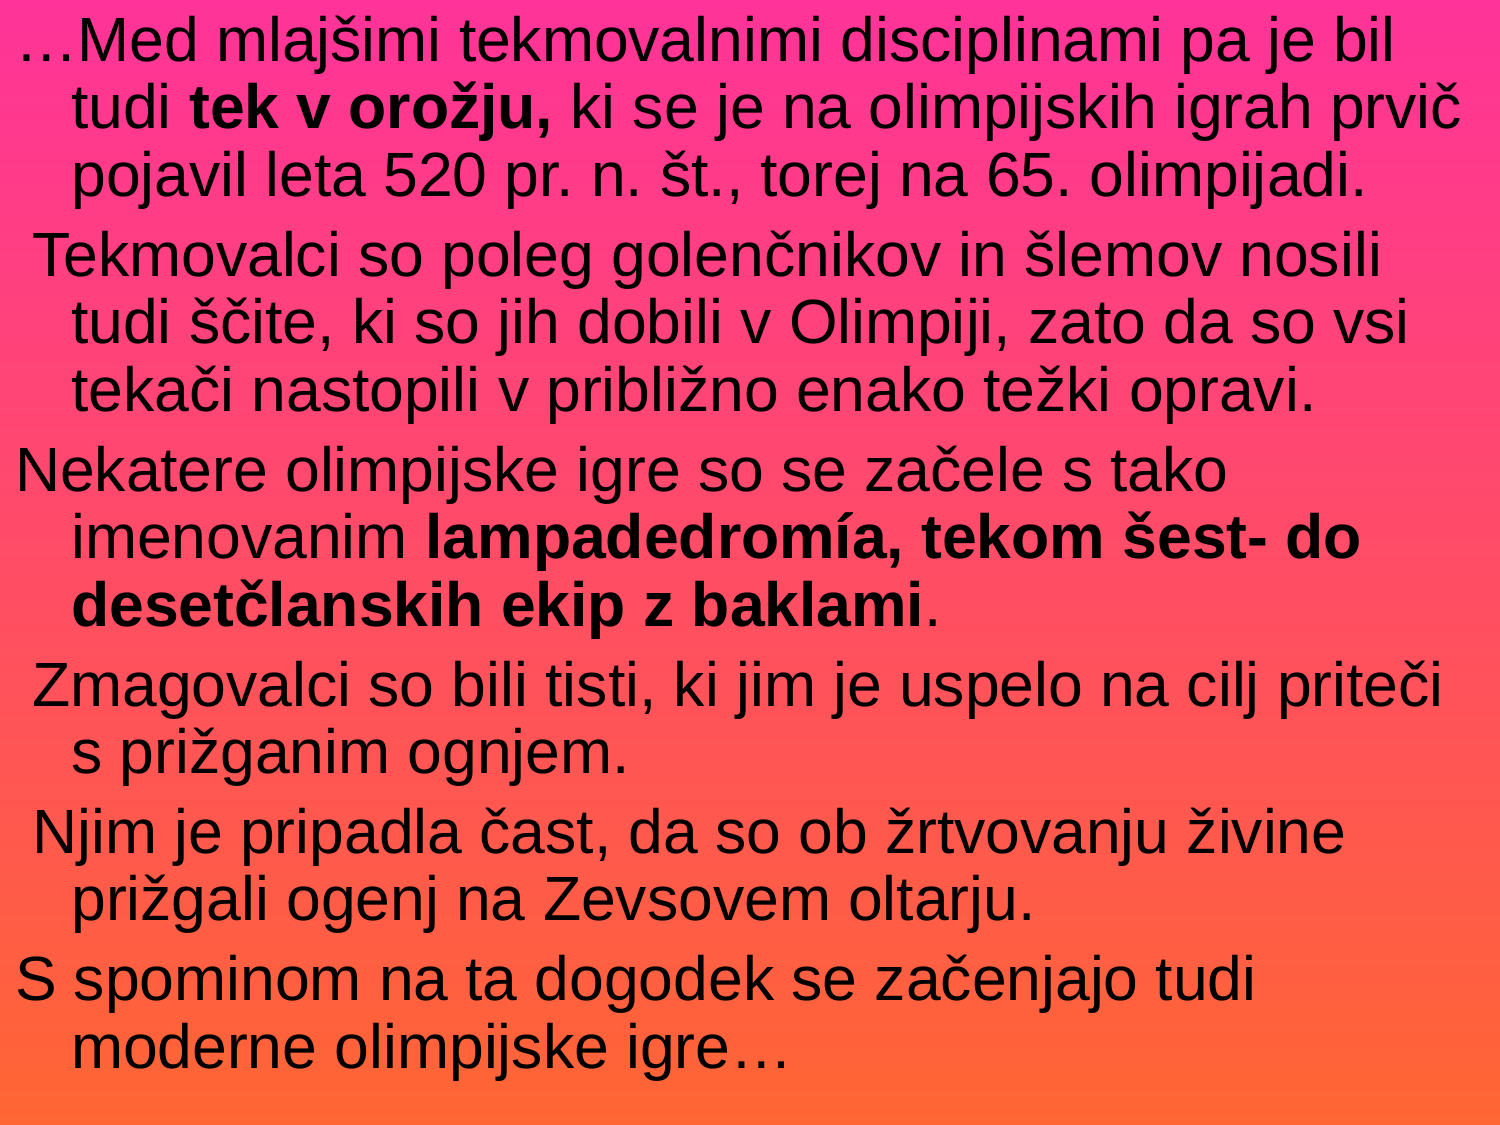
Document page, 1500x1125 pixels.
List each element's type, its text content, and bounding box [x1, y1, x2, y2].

list …Med mlajšimi tekmovalnimi disciplinami pa je bil tudi tek v orožju, ki se je na olimpijskih igrah prvič pojavil leta 520 pr. n. št., torej na 65. olimpijadi. Tekmovalci so poleg golenčnikov in šlemov nosili tudi ščite, ki so jih dobili v Olimpiji, zato da so vsi tekači nastopili v približno enako težki opravi. Nekatere olimpijske igre so se začele s tako imenovanim lampadedromía, tekom šest- do desetčlanskih ekip z baklami. Zmagovalci so bili tisti, ki jim je uspelo na cilj priteči s prižganim ognjem. Njim je pripadla čast, da so ob žrtvovanju živine prižgali ogenj na Zevsovem oltarju. S spominom na ta dogodek se začenjajo tudi moderne olimpijske igre… [0, 0, 1500, 1125]
